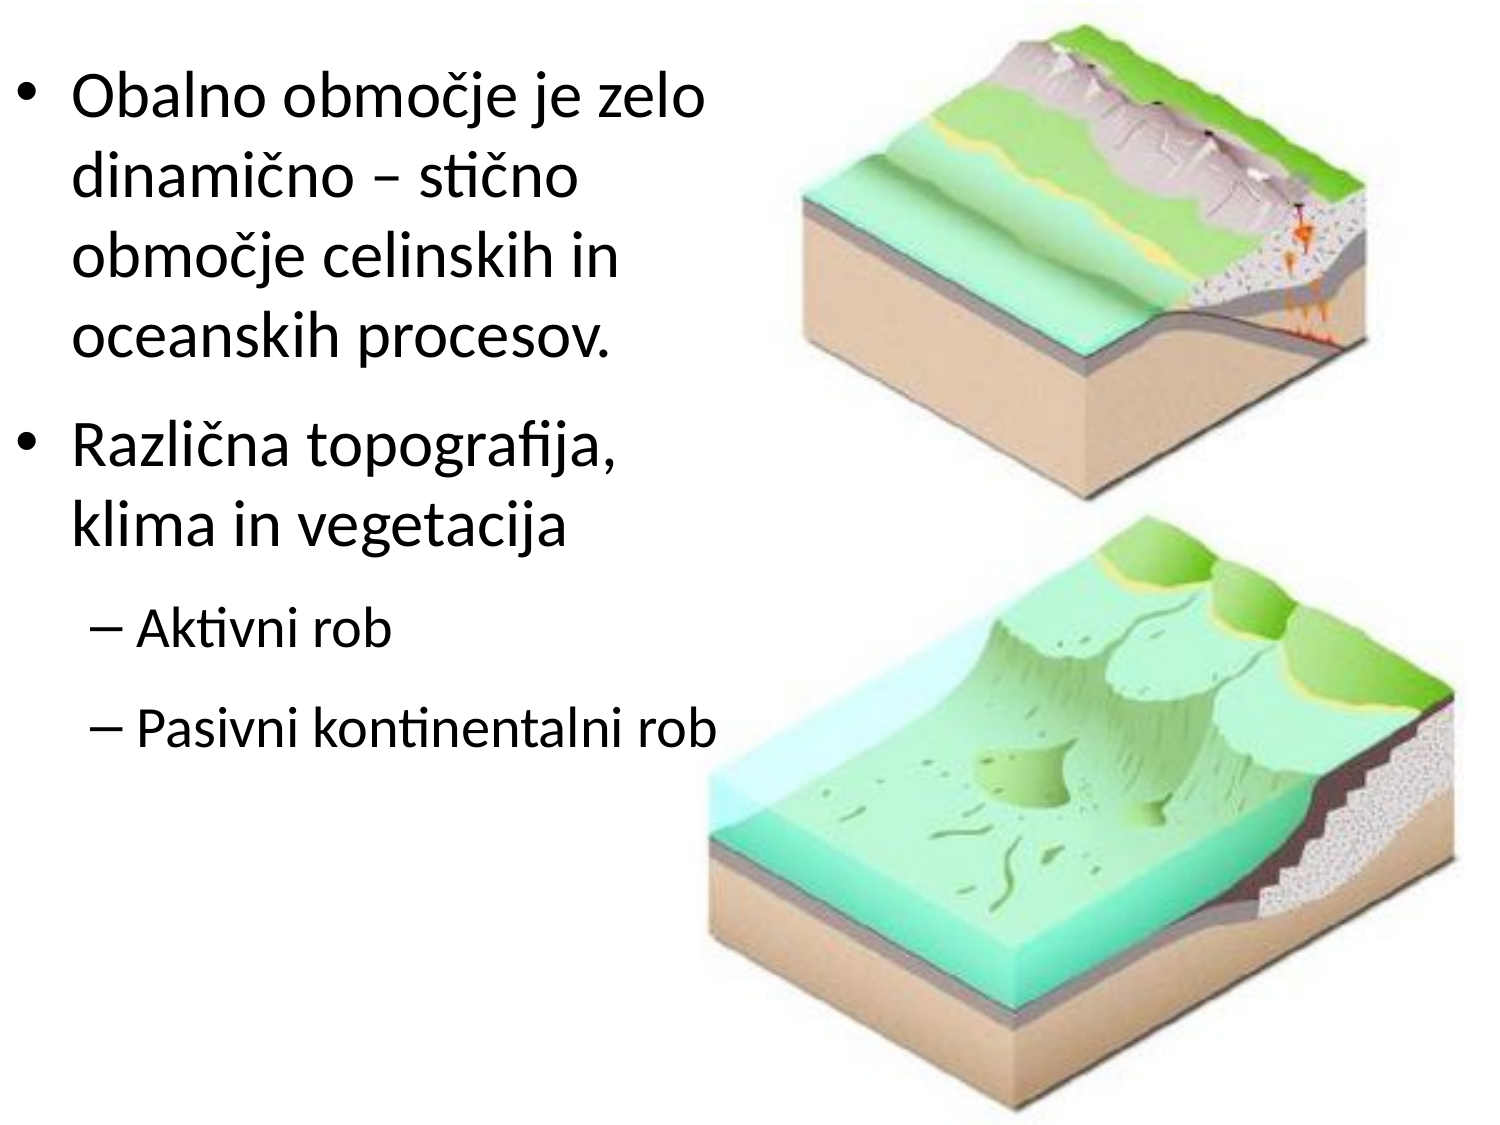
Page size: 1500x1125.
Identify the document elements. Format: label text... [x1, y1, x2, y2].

list Obalno območje je zelo dinamično – stično območje celinskih in oceanskih procesov. Različna topografija, klima in vegetacija Aktivni rob Pasivni kontinentalni rob [0, 42, 786, 1125]
picture [667, 3, 1500, 1125]
